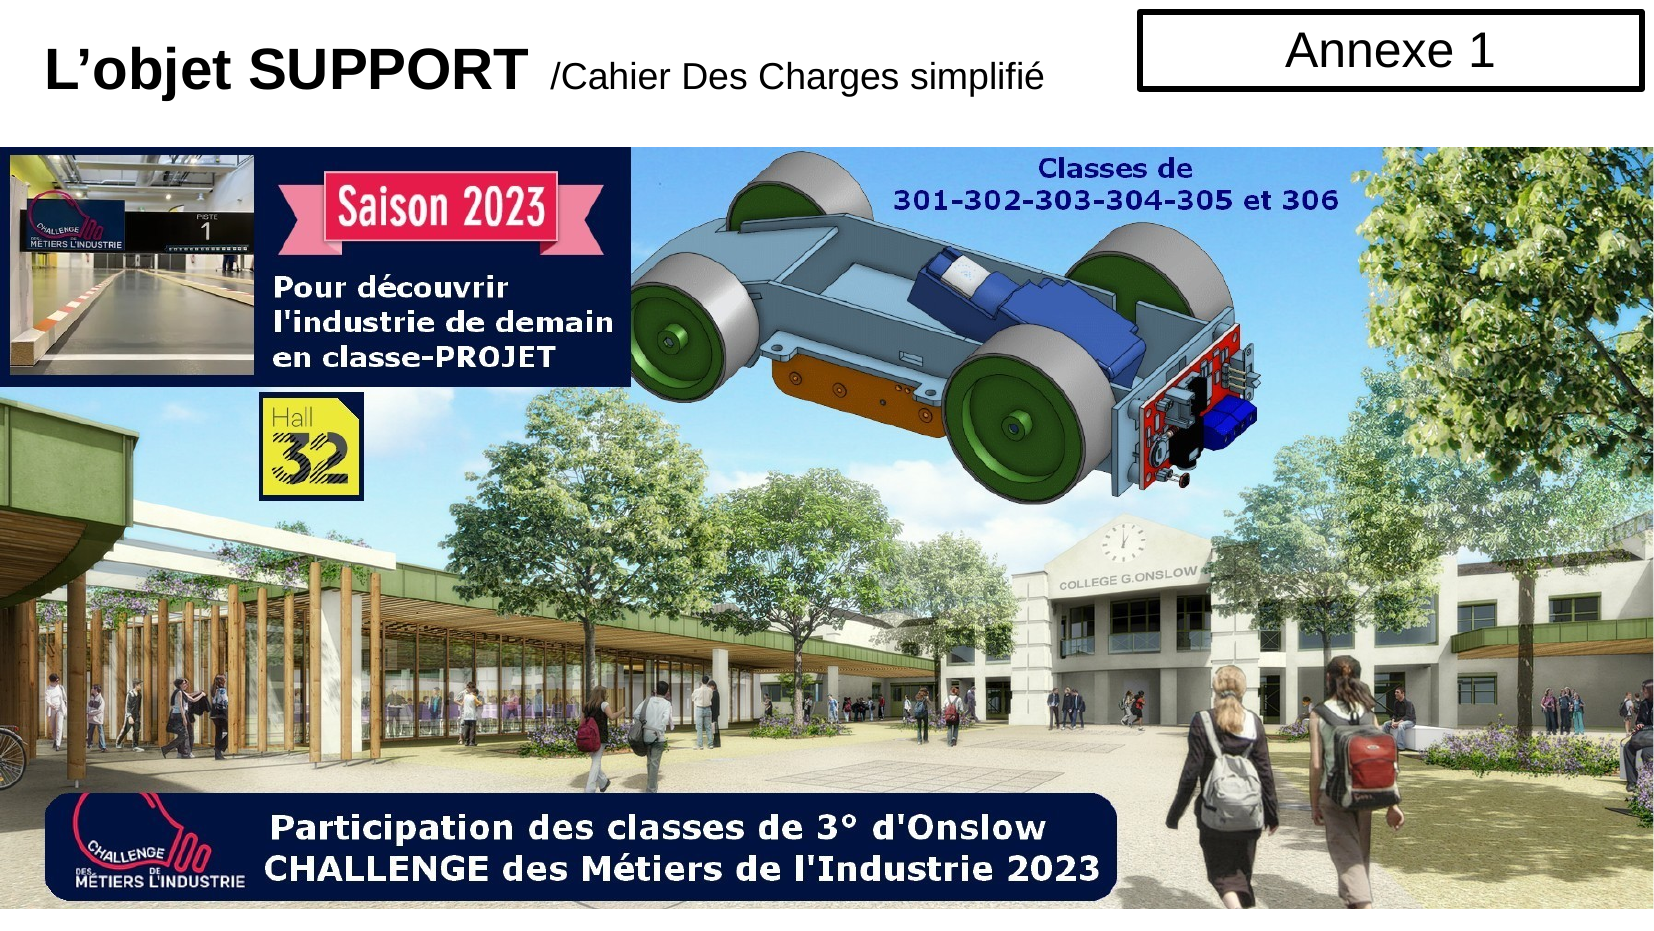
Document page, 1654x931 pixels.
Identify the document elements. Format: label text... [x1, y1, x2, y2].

text_box Annexe 1 [1139, 11, 1642, 89]
text_box L’objet SUPPORT /Cahier Des Charges simplifié [29, 29, 1093, 152]
picture [0, 147, 1654, 909]
